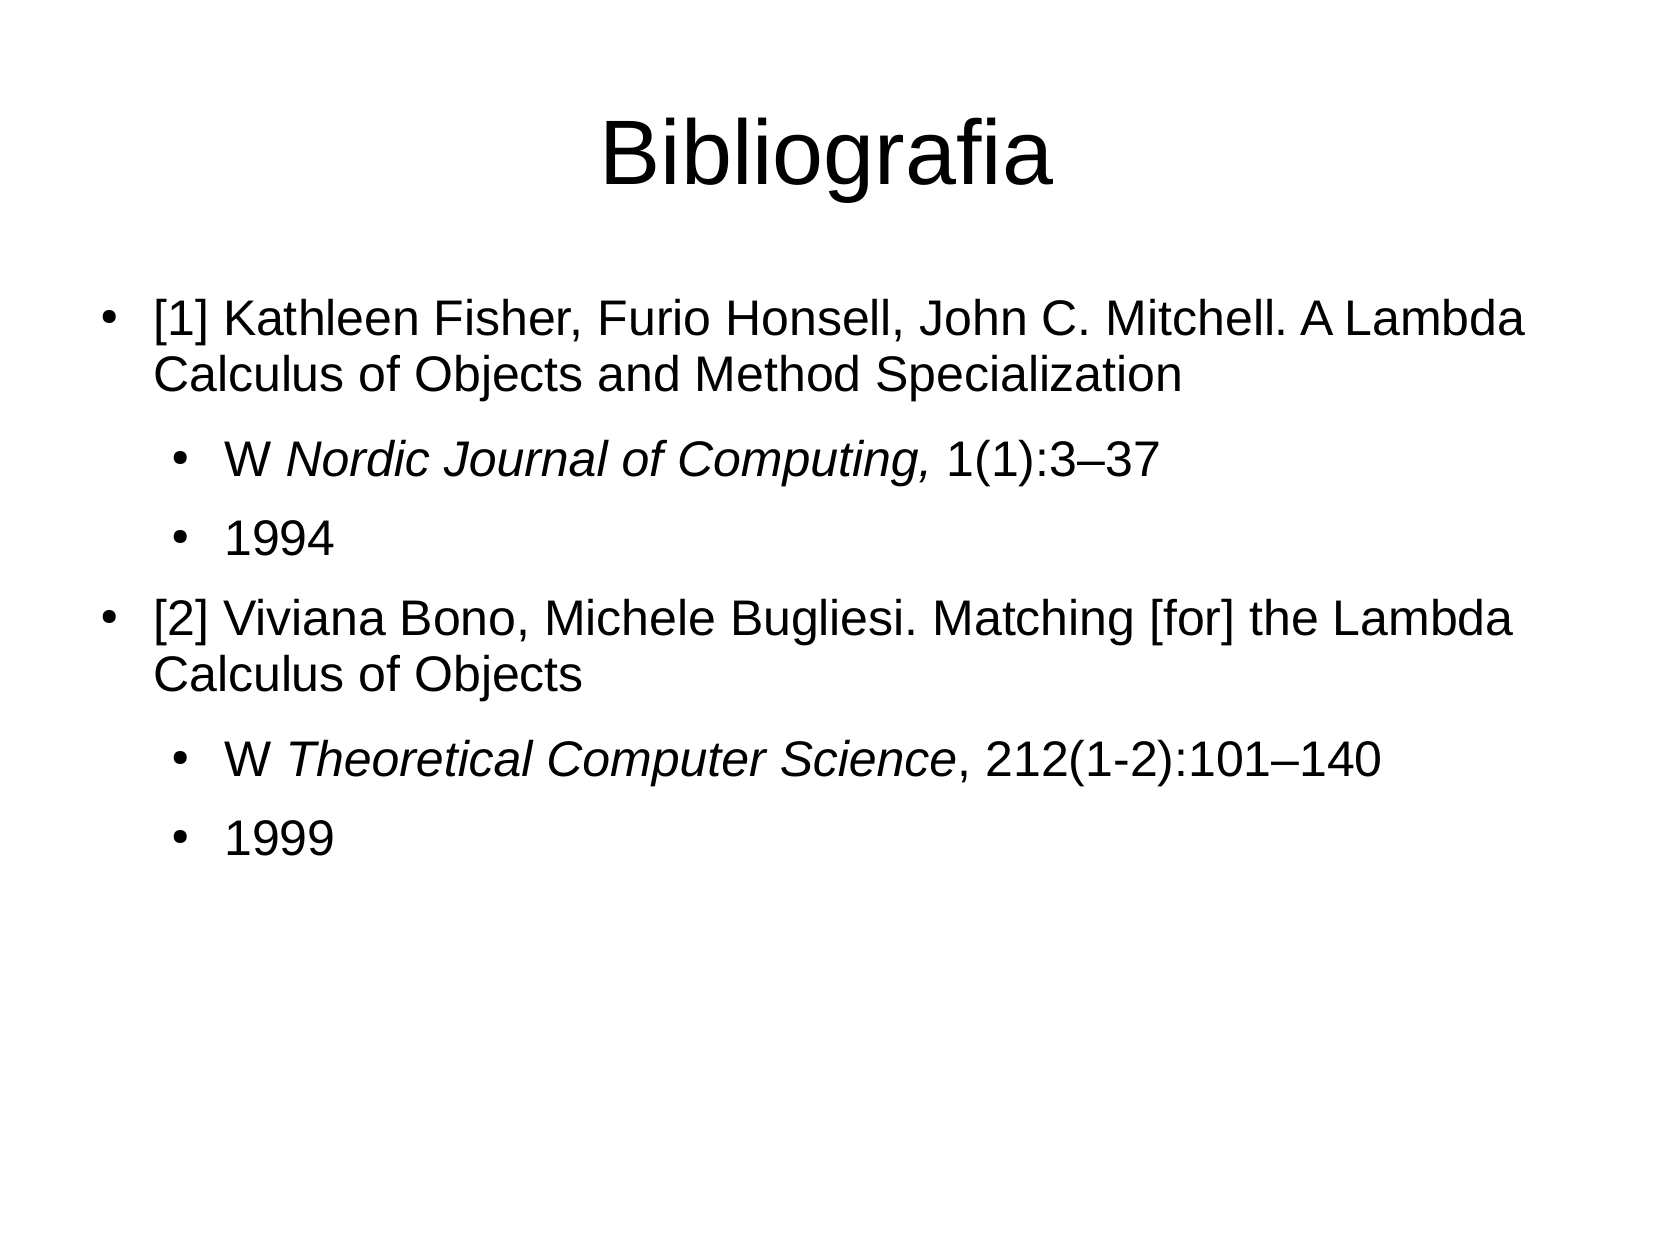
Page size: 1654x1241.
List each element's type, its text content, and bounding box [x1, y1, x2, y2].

title Bibliografia [82, 49, 1571, 257]
list [1] Kathleen Fisher, Furio Honsell, John C. Mitchell. A Lambda Calculus of Objects and Method Specialization W Nordic Journal of Computing, 1(1):3–37 1994 [2] Viviana Bono, Michele Bugliesi. Matching [for] the Lambda Calculus of Objects W Theoretical Computer Science, 212(1-2):101–140 1999 [82, 290, 1571, 1109]
